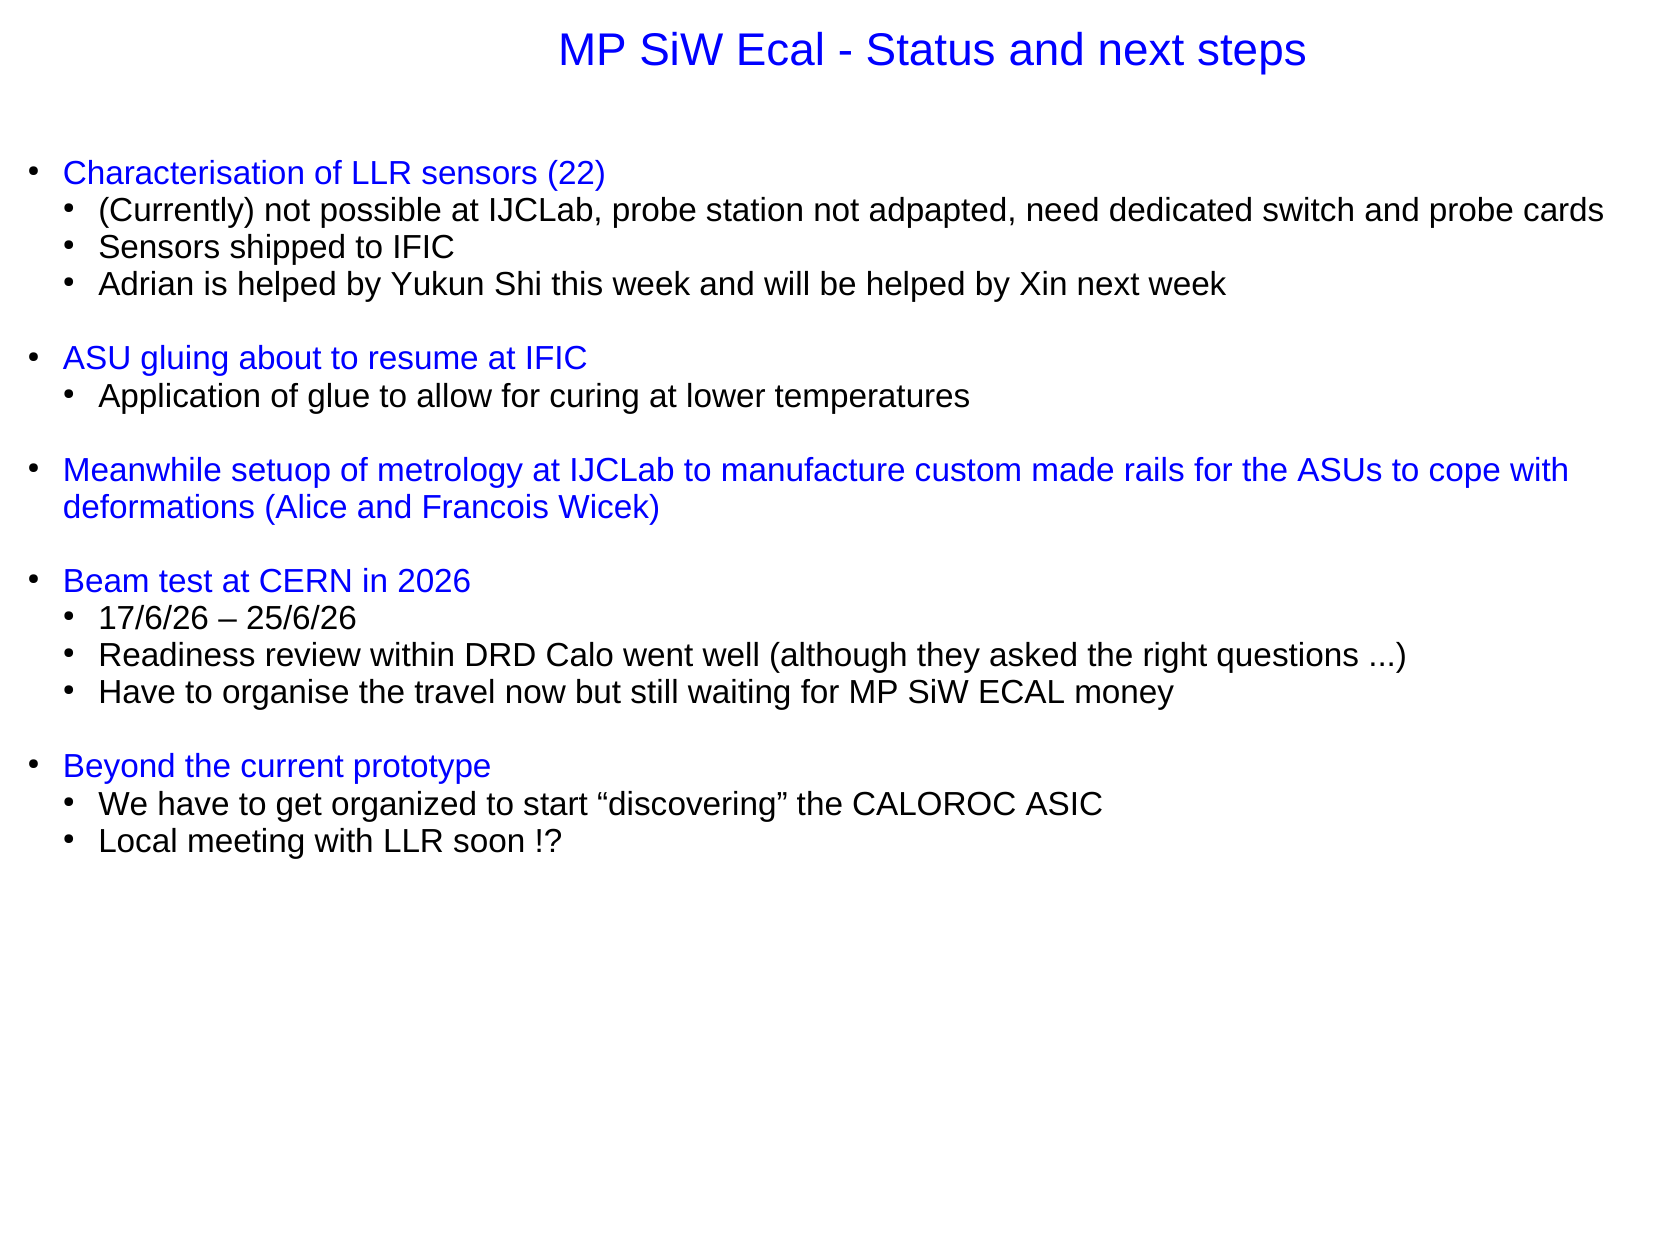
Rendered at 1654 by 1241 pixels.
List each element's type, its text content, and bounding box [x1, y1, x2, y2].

text_box Characterisation of LLR sensors (22) (Currently) not possible at IJCLab, probe station not adpapted, need dedicated switch and probe cards Sensors shipped to IFIC Adrian is helped by Yukun Shi this week and will be helped by Xin next week ASU gluing about to resume at IFIC Application of glue to allow for curing at lower temperatures Meanwhile setuop of metrology at IJCLab to manufacture custom made rails for the ASUs to cope with deformations (Alice and Francois Wicek) Beam test at CERN in 2026 17/6/26 – 25/6/26 Readiness review within DRD Calo went well (although they asked the right questions ...) Have to organise the travel now but still waiting for MP SiW ECAL money Beyond the current prototype We have to get organized to start “discovering” the CALOROC ASIC Local meeting with LLR soon !? [12, 70, 1629, 1241]
text_box MP SiW Ecal - Status and next steps [543, 14, 1471, 70]
